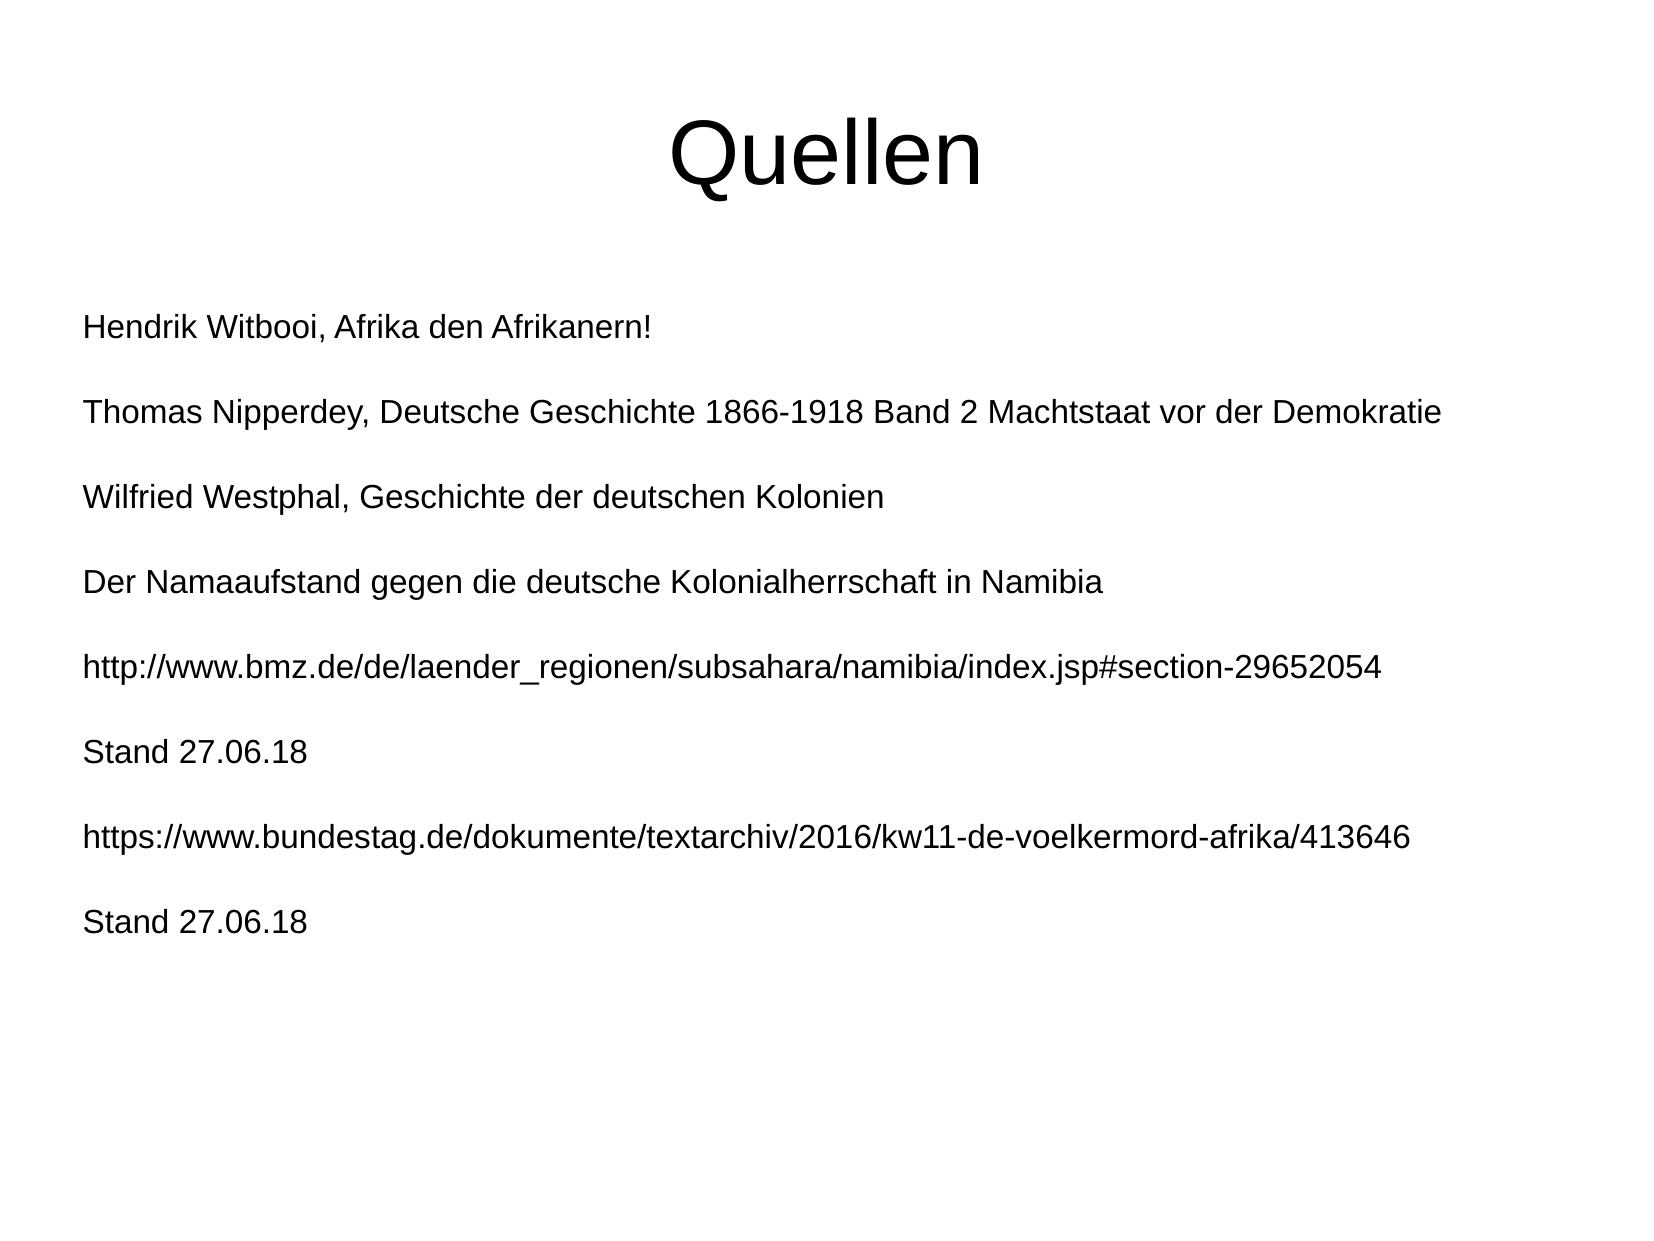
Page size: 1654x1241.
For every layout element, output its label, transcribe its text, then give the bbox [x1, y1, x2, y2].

title Quellen [82, 49, 1571, 257]
list Hendrik Witbooi, Afrika den Afrikanern! Thomas Nipperdey, Deutsche Geschichte 1866-1918 Band 2 Machtstaat vor der Demokratie Wilfried Westphal, Geschichte der deutschen Kolonien Der Namaaufstand gegen die deutsche Kolonialherrschaft in Namibia http://www.bmz.de/de/laender_regionen/subsahara/namibia/index.jsp#section-29652054 Stand 27.06.18 https://www.bundestag.de/dokumente/textarchiv/2016/kw11-de-voelkermord-afrika/413646 Stand 27.06.18 [82, 290, 1571, 1109]
